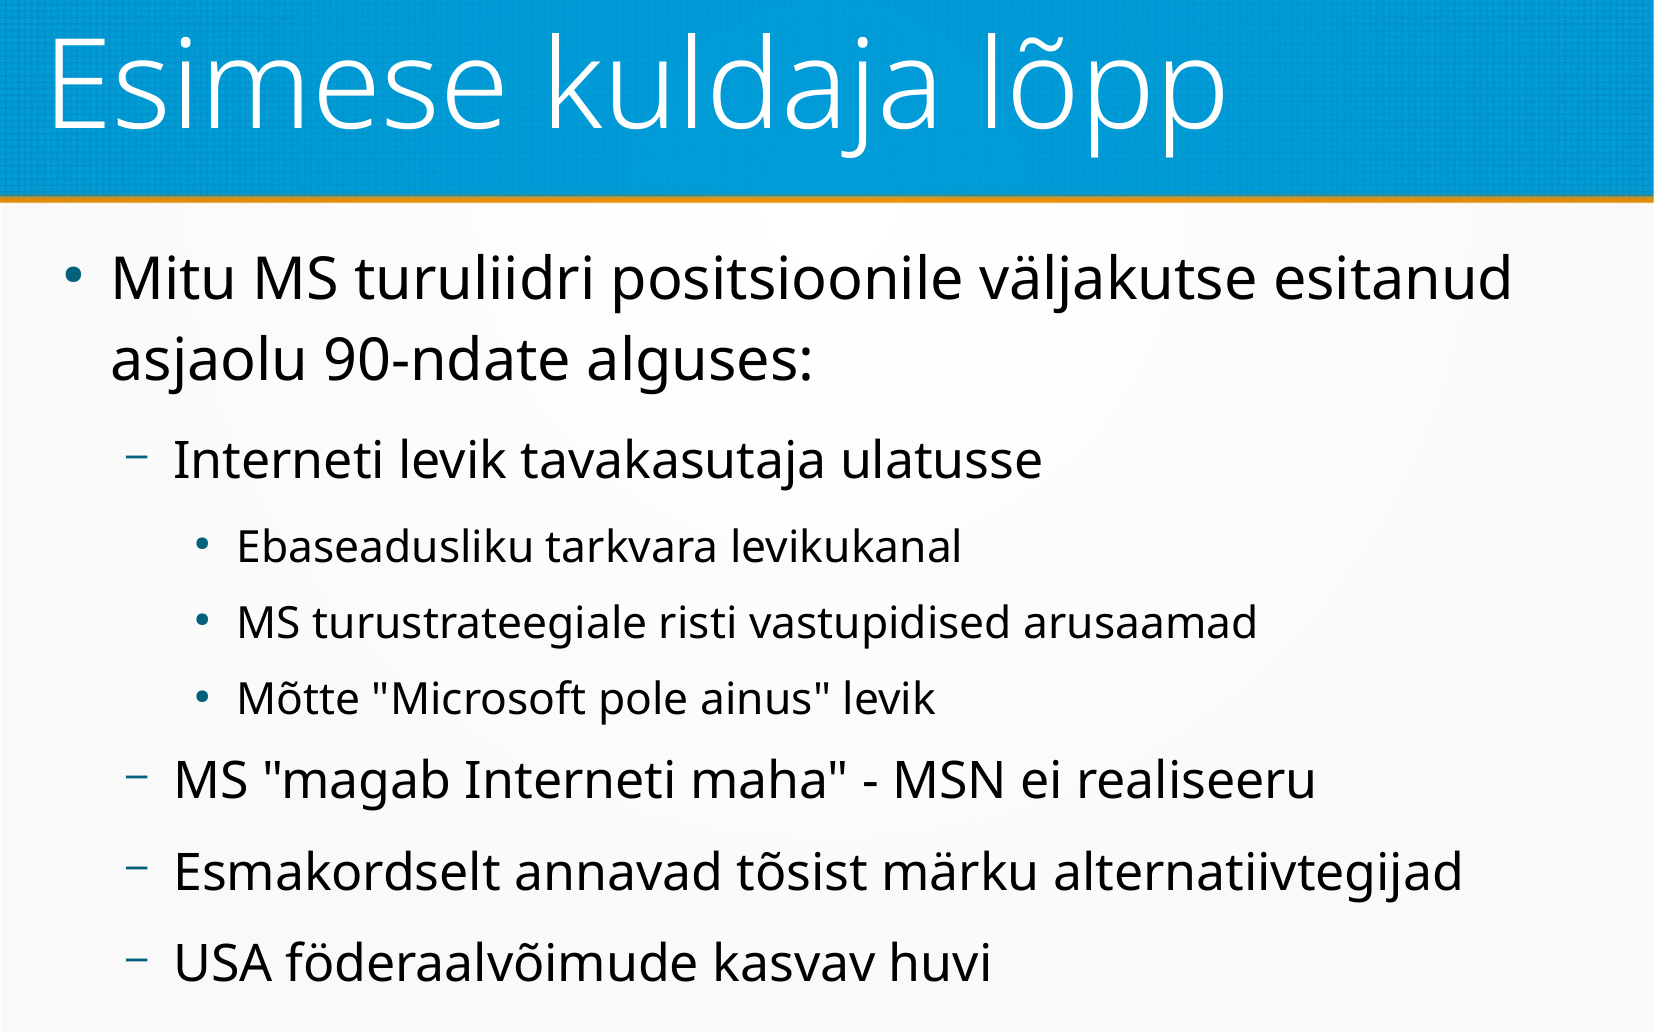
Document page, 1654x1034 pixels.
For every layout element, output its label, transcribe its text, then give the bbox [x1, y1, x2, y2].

title Esimese kuldaja lõpp [43, 0, 1619, 166]
list Mitu MS turuliidri positsioonile väljakutse esitanud asjaolu 90-ndate alguses: Interneti levik tavakasutaja ulatusse Ebaseadusliku tarkvara levikukanal MS turustrateegiale risti vastupidised arusaamad Mõtte "Microsoft pole ainus" levik MS "magab Interneti maha" - MSN ei realiseeru Esmakordselt annavad tõsist märku alternatiivtegijad USA föderaalvõimude kasvav huvi [47, 236, 1607, 1002]
picture [0, 195, 1654, 1034]
